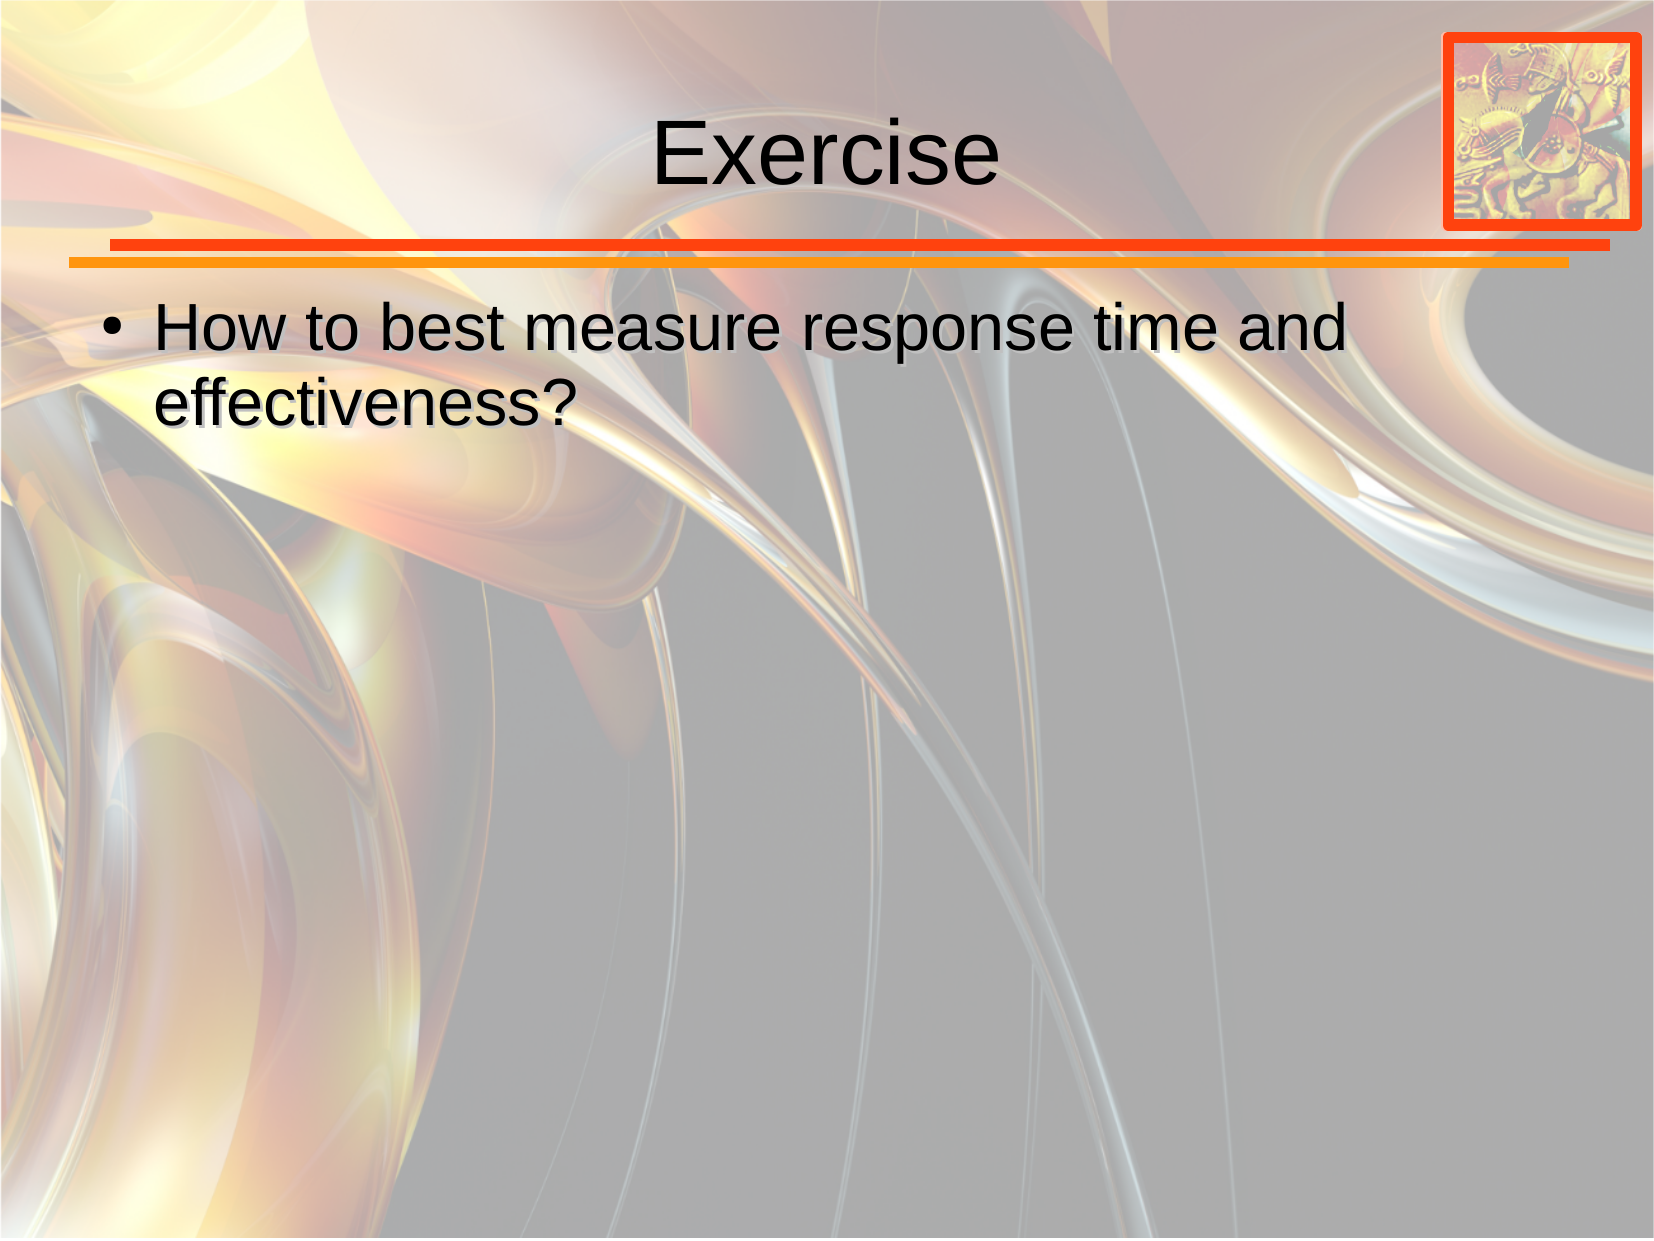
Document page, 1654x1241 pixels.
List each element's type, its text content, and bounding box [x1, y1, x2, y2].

title Exercise [82, 49, 1571, 257]
list How to best measure response time and effectiveness? [82, 290, 1571, 1109]
